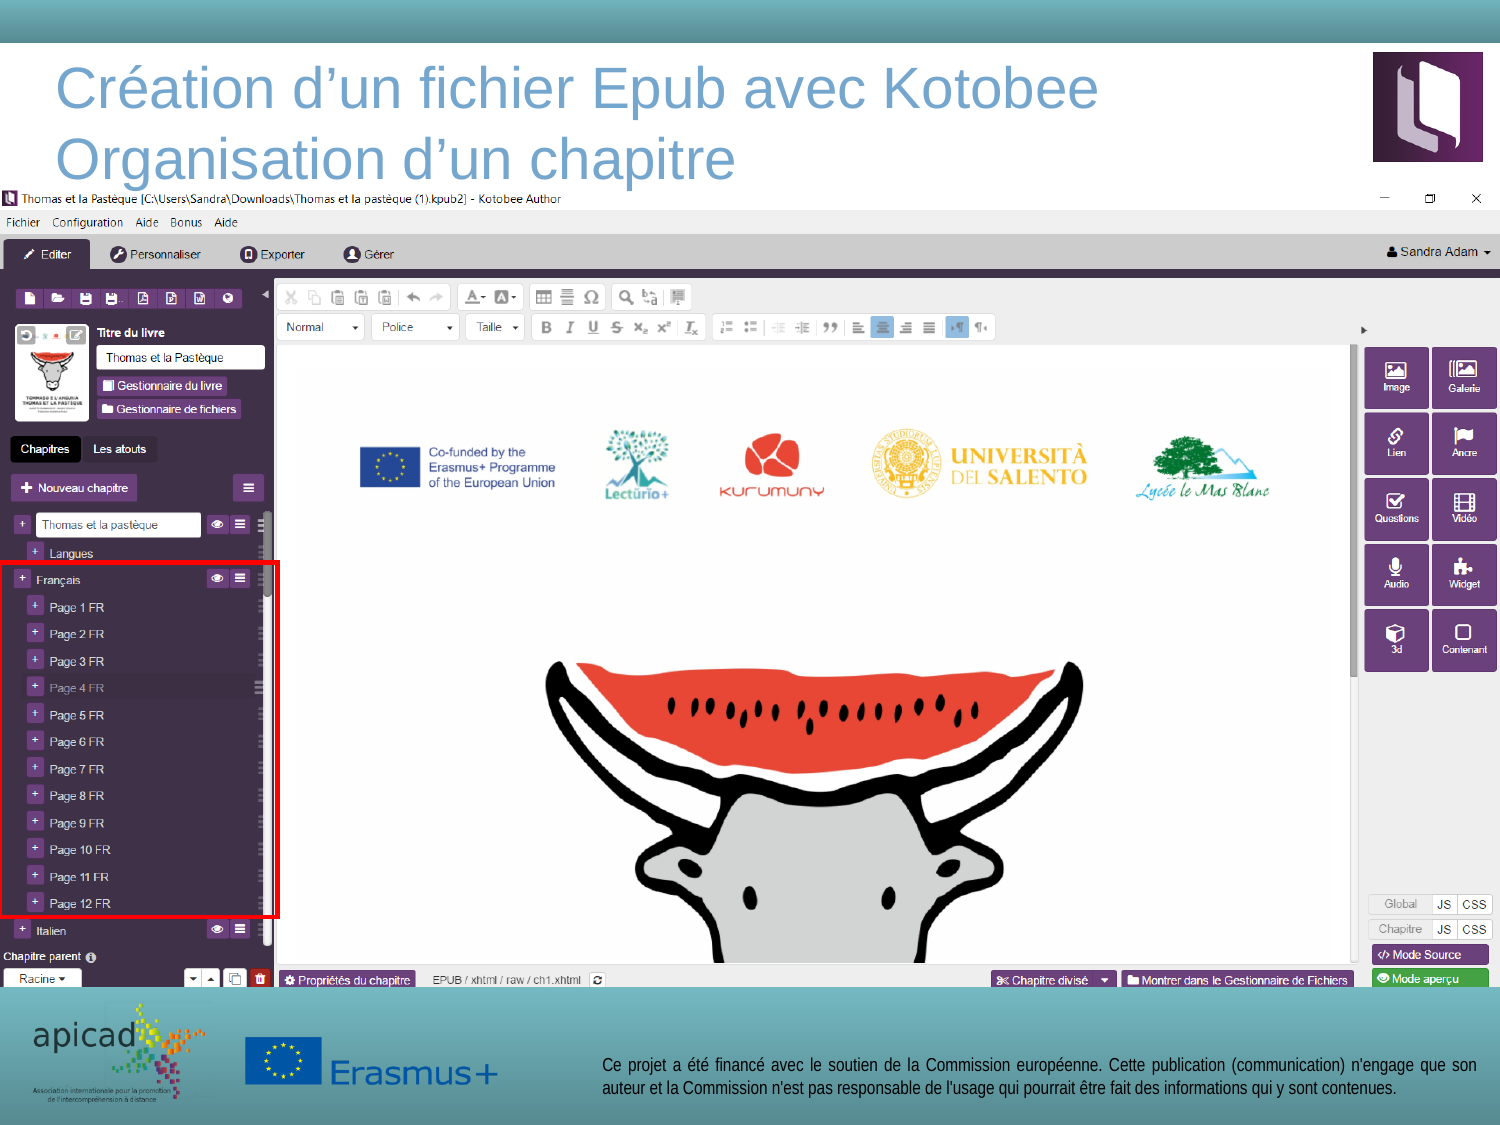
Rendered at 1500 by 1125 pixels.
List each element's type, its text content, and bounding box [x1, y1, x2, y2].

picture [1373, 52, 1483, 162]
picture [230, 1023, 512, 1098]
text_box [0, 987, 1500, 1125]
picture [29, 999, 213, 1108]
picture [2, 565, 275, 915]
picture [0, 187, 1500, 987]
text_box Ce projet a été financé avec le soutien de la Commission européenne. Cette publication (communication) n'engage que son auteur et la Commission n'est pas responsable de l'usage qui pourrait être fait des informations qui y sont contenues. [596, 1046, 1483, 1105]
text_box Organisation d’un chapitre [41, 113, 1353, 200]
text_box [0, 0, 1500, 43]
text_box Création d’un fichier Epub avec Kotobee [41, 42, 1353, 113]
